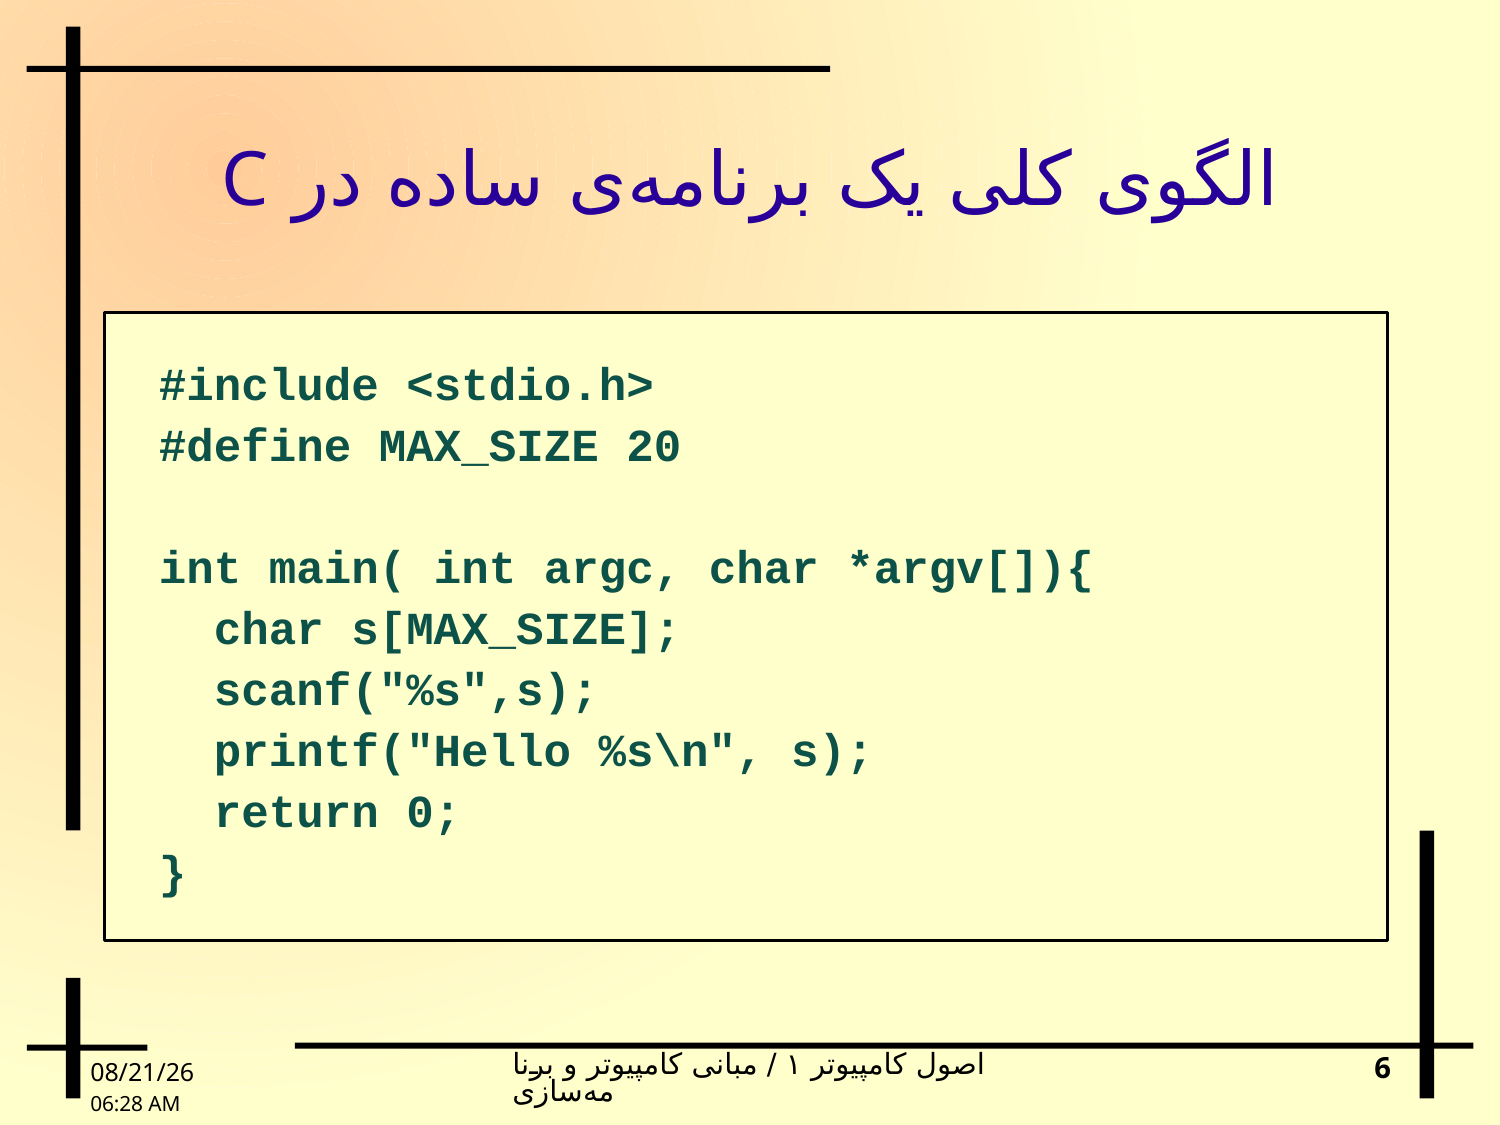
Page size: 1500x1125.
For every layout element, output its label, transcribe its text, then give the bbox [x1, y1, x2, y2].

list #include <stdio.h> #define MAX_SIZE 20 int main( int argc, char *argv[]){ char s[MAX_SIZE]; scanf("%s",s); printf("Hello %s\n", s); return 0; } [104, 312, 1388, 941]
title الگوی کلی یک برنامه‌ی ساده در C [109, 115, 1391, 239]
